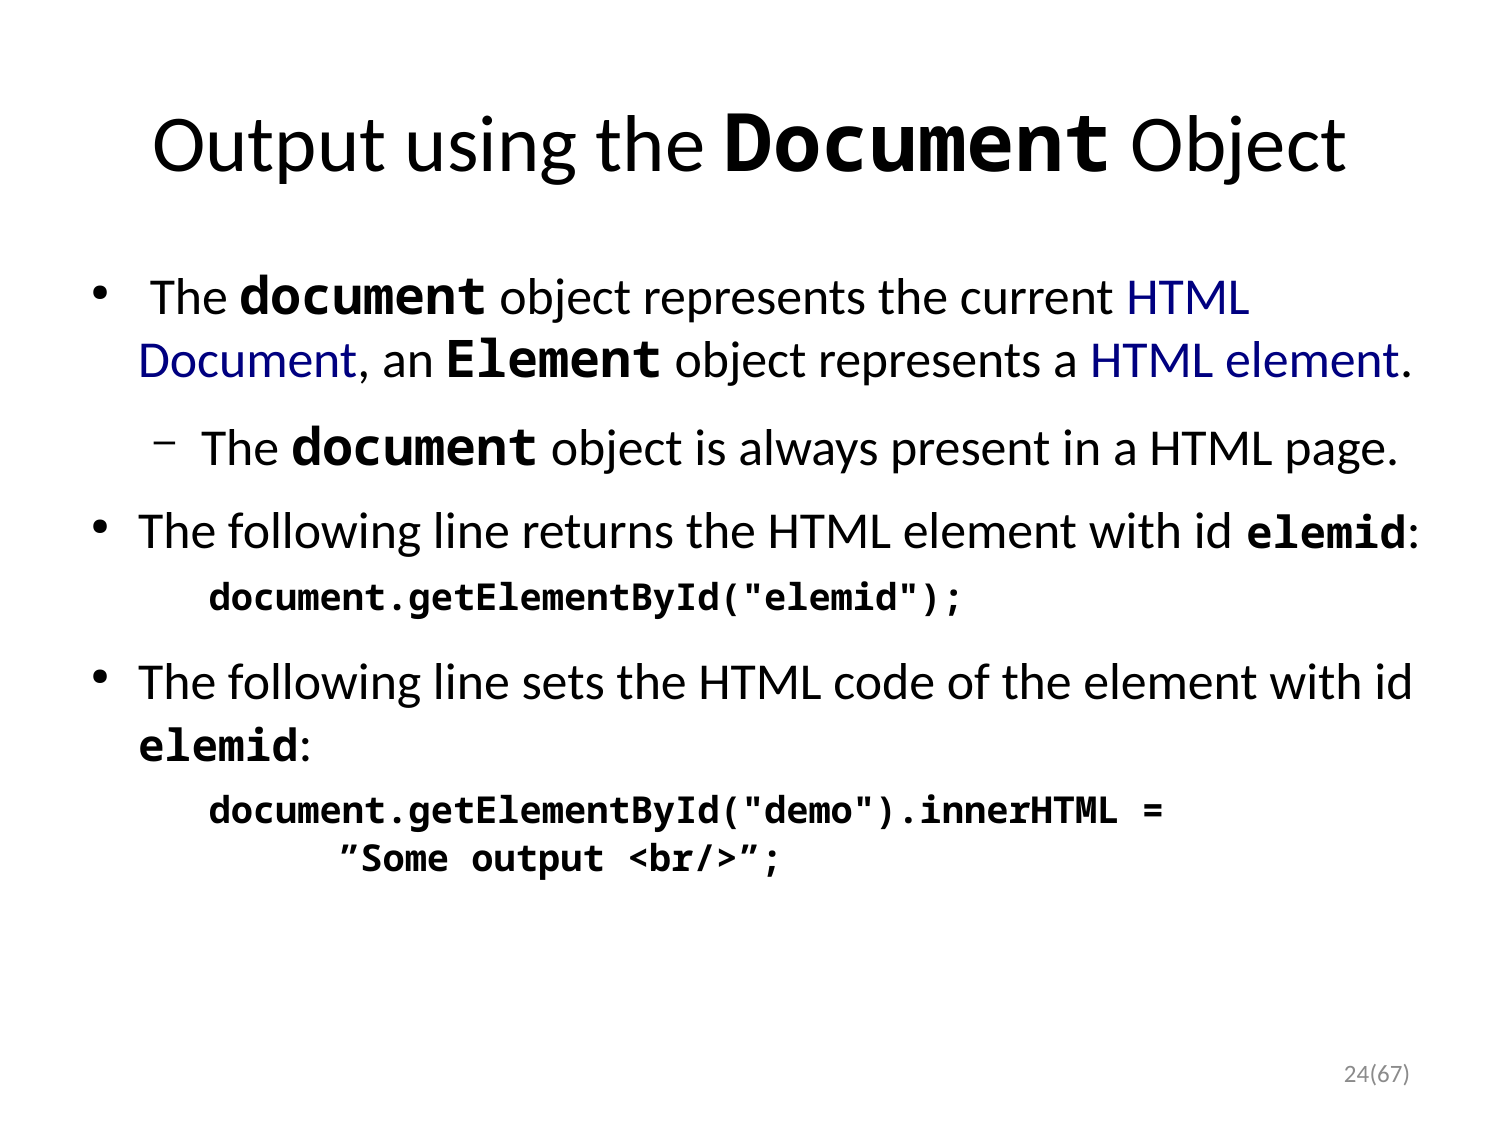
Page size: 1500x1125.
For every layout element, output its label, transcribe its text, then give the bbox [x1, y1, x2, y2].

title Output using the Document Object [75, 45, 1425, 233]
list The document object represents the current HTML Document, an Element object represents a HTML element. The document object is always present in a HTML page. The following line returns the HTML element with id elemid: document.getElementById("elemid"); The following line sets the HTML code of the element with id elemid: document.getElementById("demo").innerHTML = ”Some output <br/>”; [75, 263, 1425, 916]
